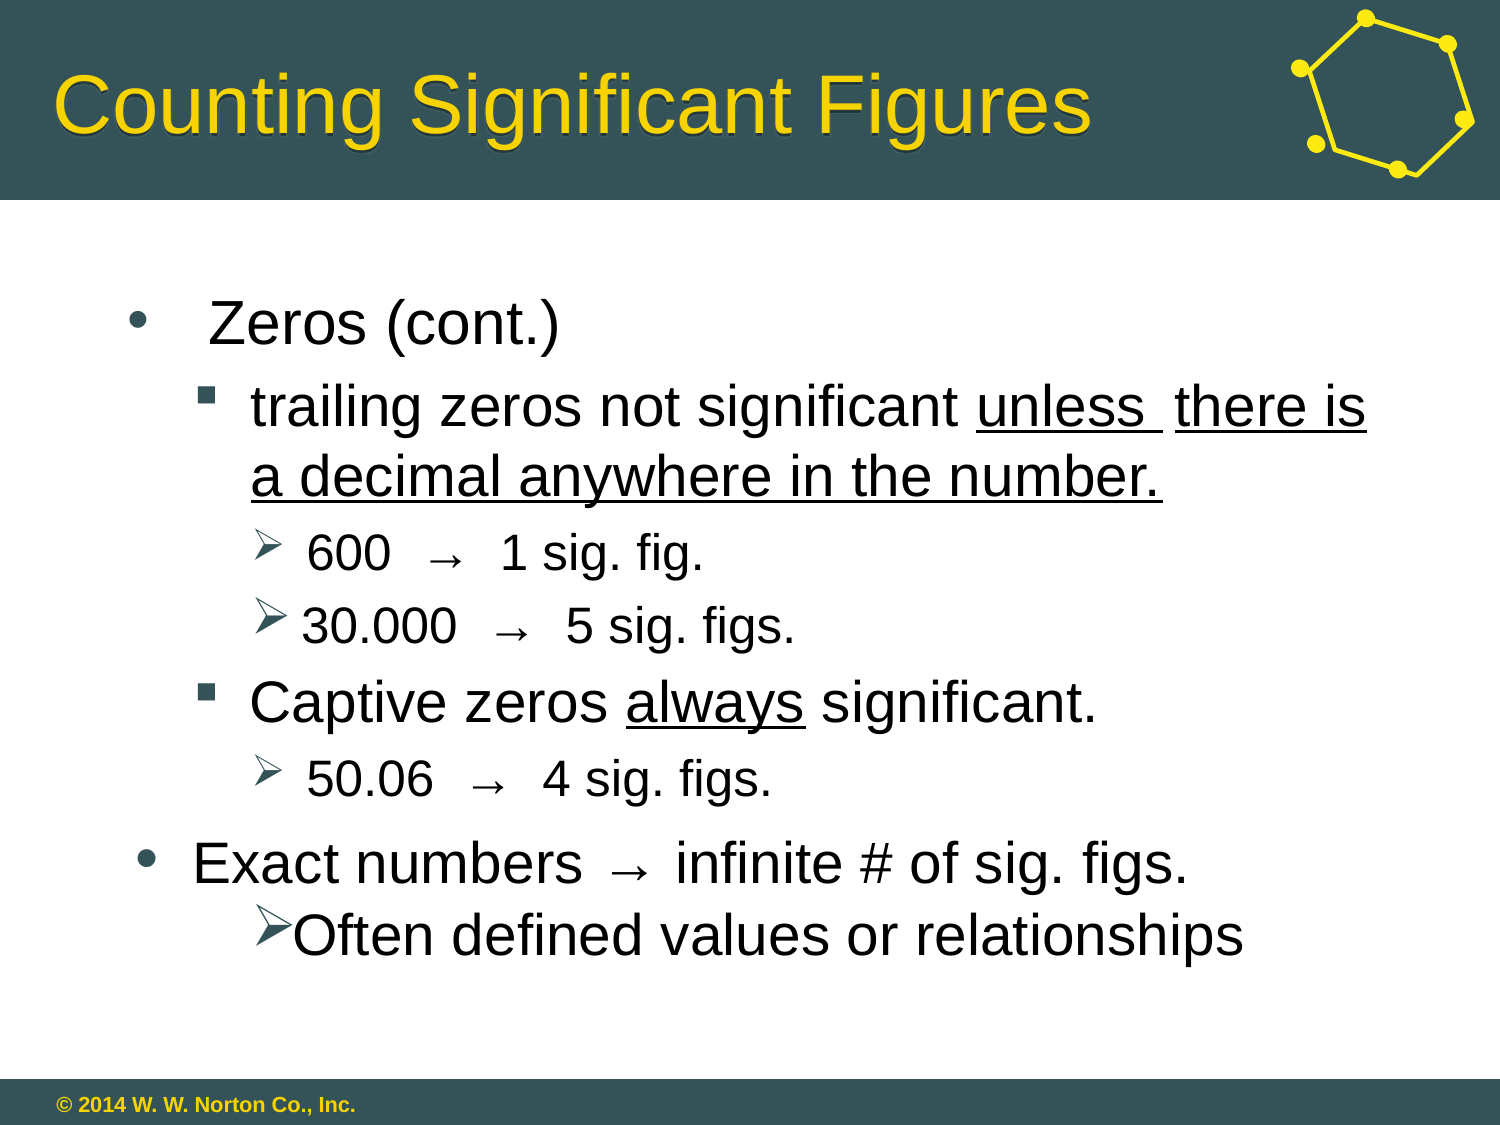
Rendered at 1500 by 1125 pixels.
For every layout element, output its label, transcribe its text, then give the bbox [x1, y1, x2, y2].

title Counting Significant Figures [37, 12, 1225, 188]
list Zeros (cont.) trailing zeros not significant unless there is a decimal anywhere in the number. 600 → 1 sig. fig. 30.000 → 5 sig. figs. Captive zeros always significant. 50.06 → 4 sig. figs. Exact numbers → infinite # of sig. figs. Often defined values or relationships [112, 274, 1388, 988]
